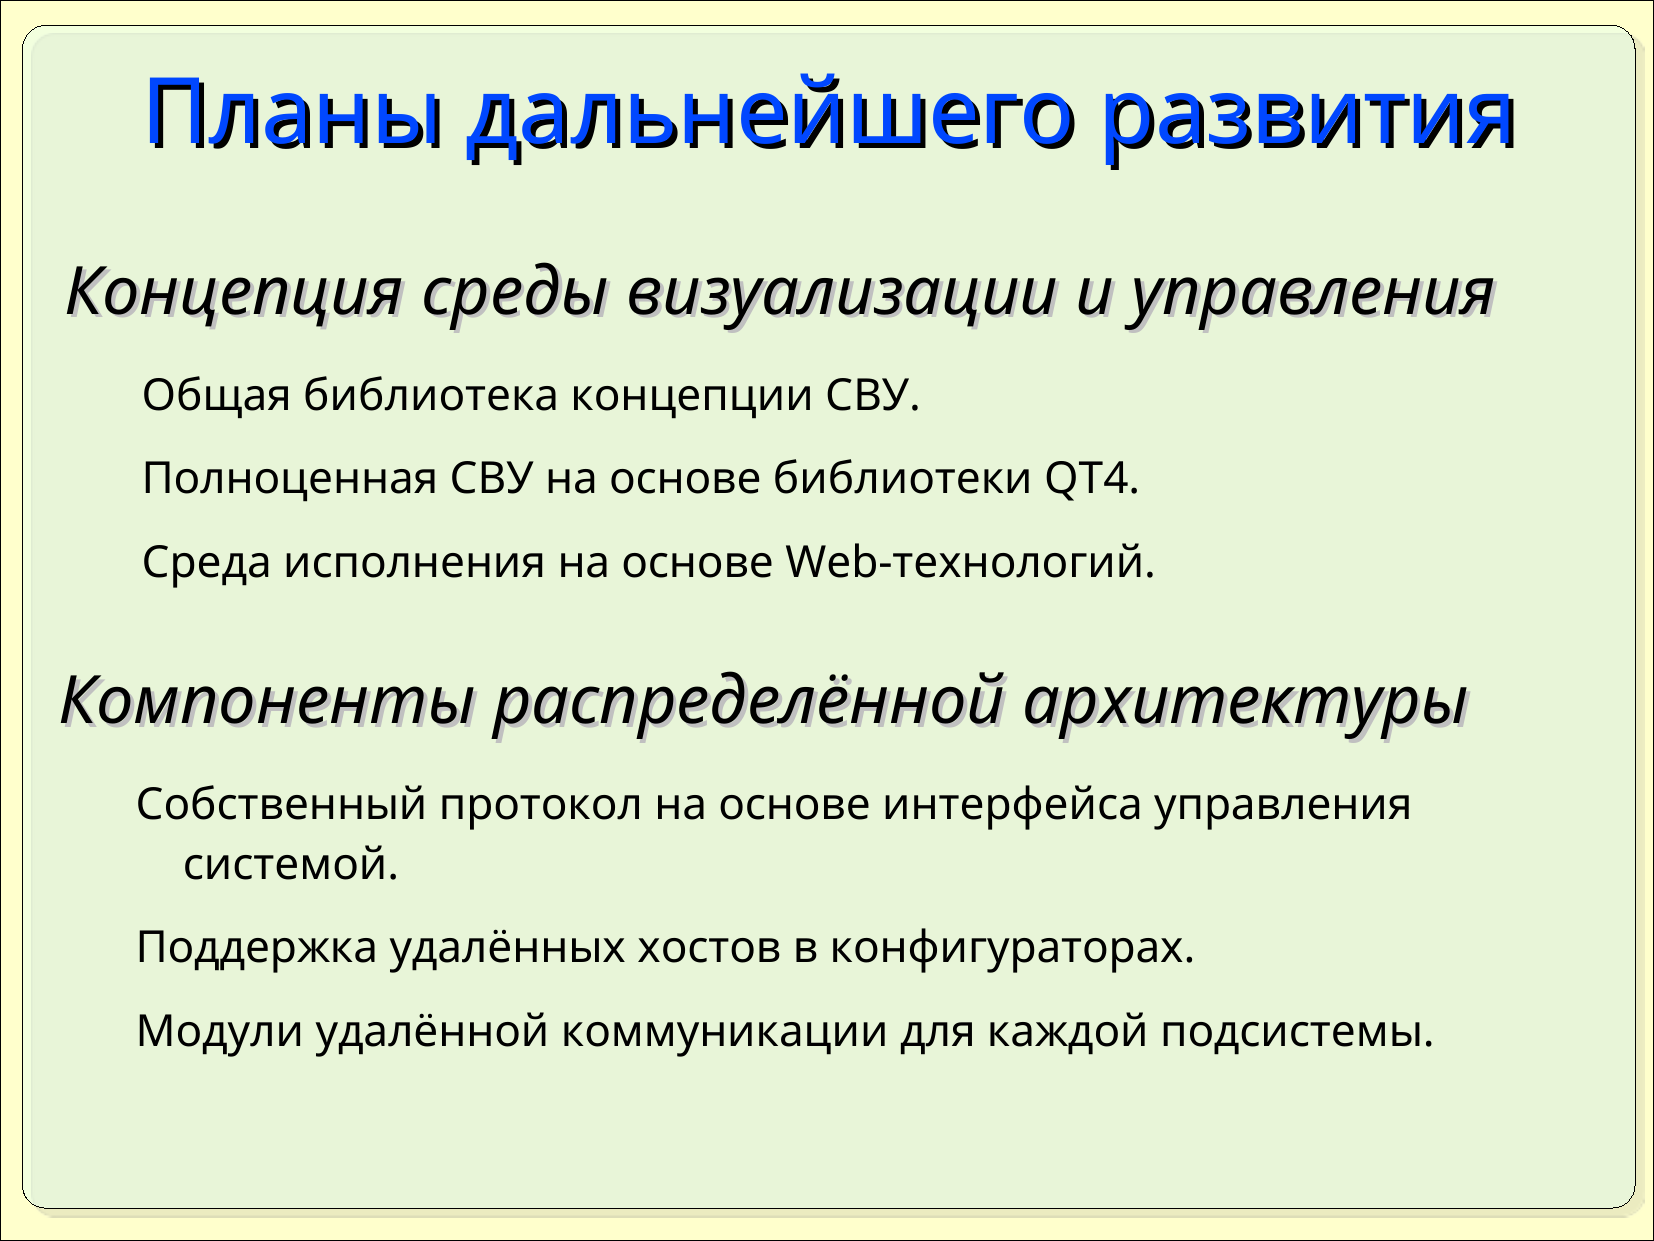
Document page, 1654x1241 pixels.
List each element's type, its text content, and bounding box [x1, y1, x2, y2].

title Планы дальнейшего развития [123, 44, 1536, 173]
list Концепция среды визуализации и управления Общая библиотека концепции СВУ. Полноценная СВУ на основе библиотеки QT4. Среда исполнения на основе Web-технологий. [47, 243, 1600, 595]
list Компоненты распределённой архитектуры Собственный протокол на основе интерфейса управления системой. Поддержка удалённых хостов в конфигураторах. Модули удалённой коммуникации для каждой подсистемы. [41, 652, 1598, 1066]
